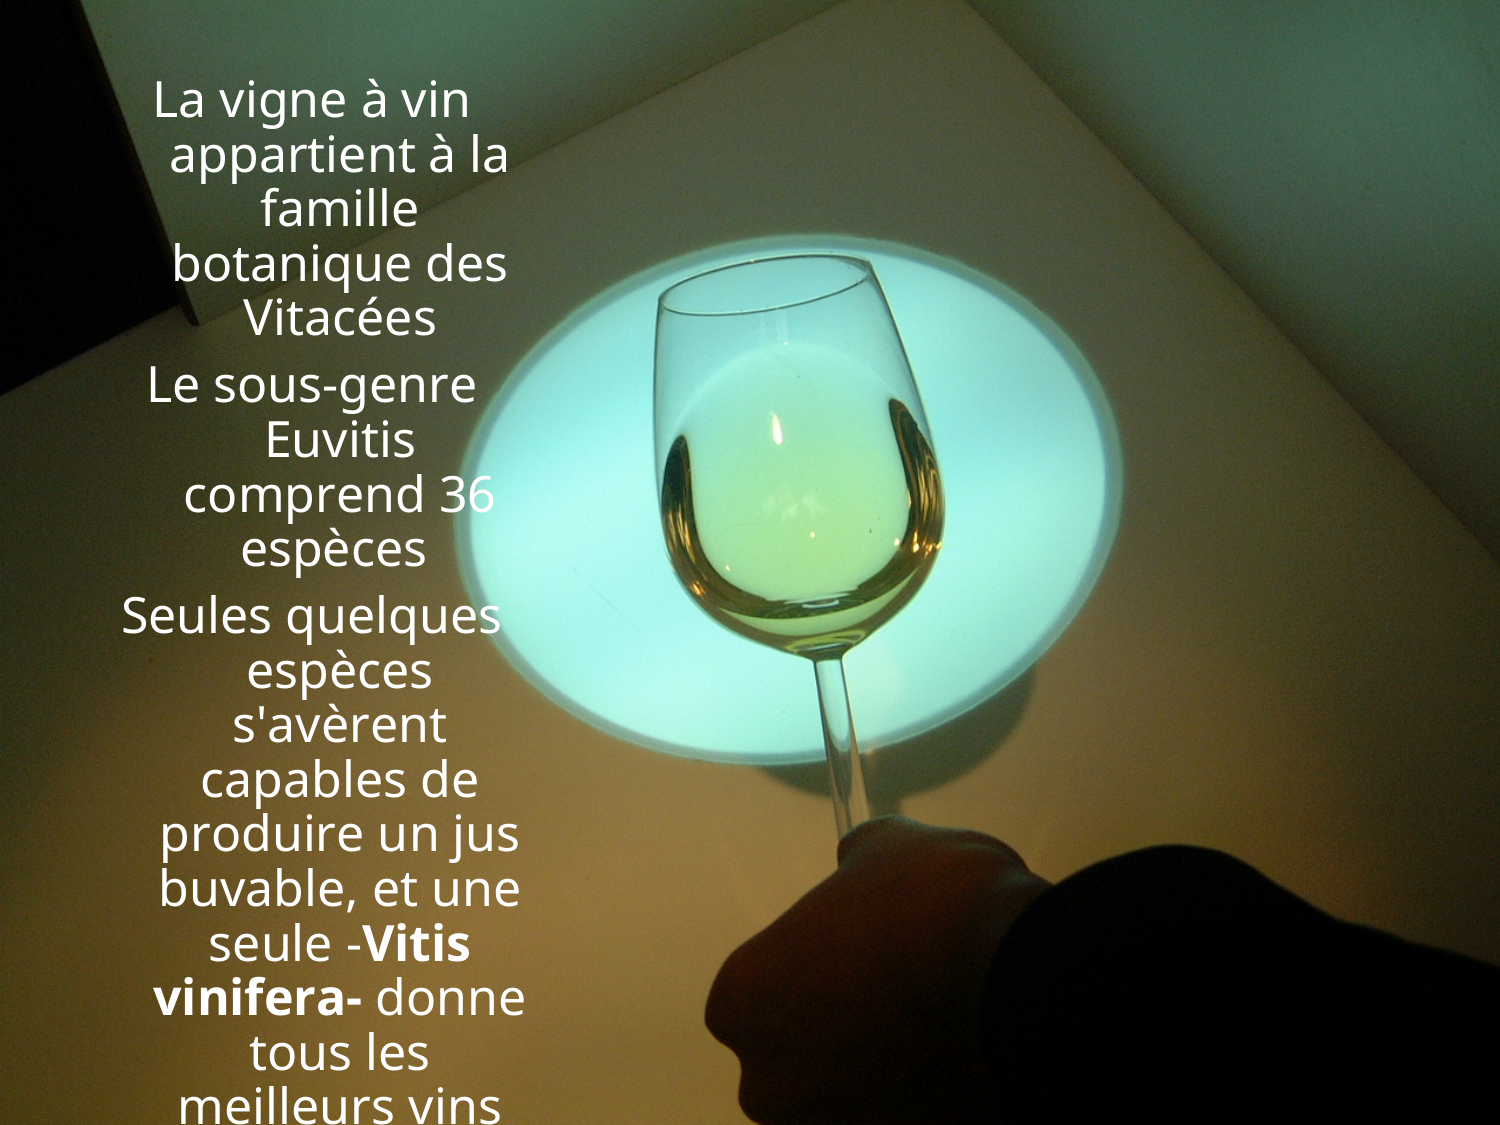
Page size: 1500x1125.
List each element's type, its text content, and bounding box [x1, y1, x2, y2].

picture [0, 0, 1500, 1125]
picture [231, 1100, 245, 1108]
picture [298, 1100, 312, 1108]
list La vigne à vin appartient à la famille botanique des Vitacées Le sous-genre Euvitis comprend 36 espèces Seules quelques espèces s'avèrent capables de produire un jus buvable, et une seule -Vitis vinifera- donne tous les meilleurs vins du monde. [75, 66, 550, 1096]
